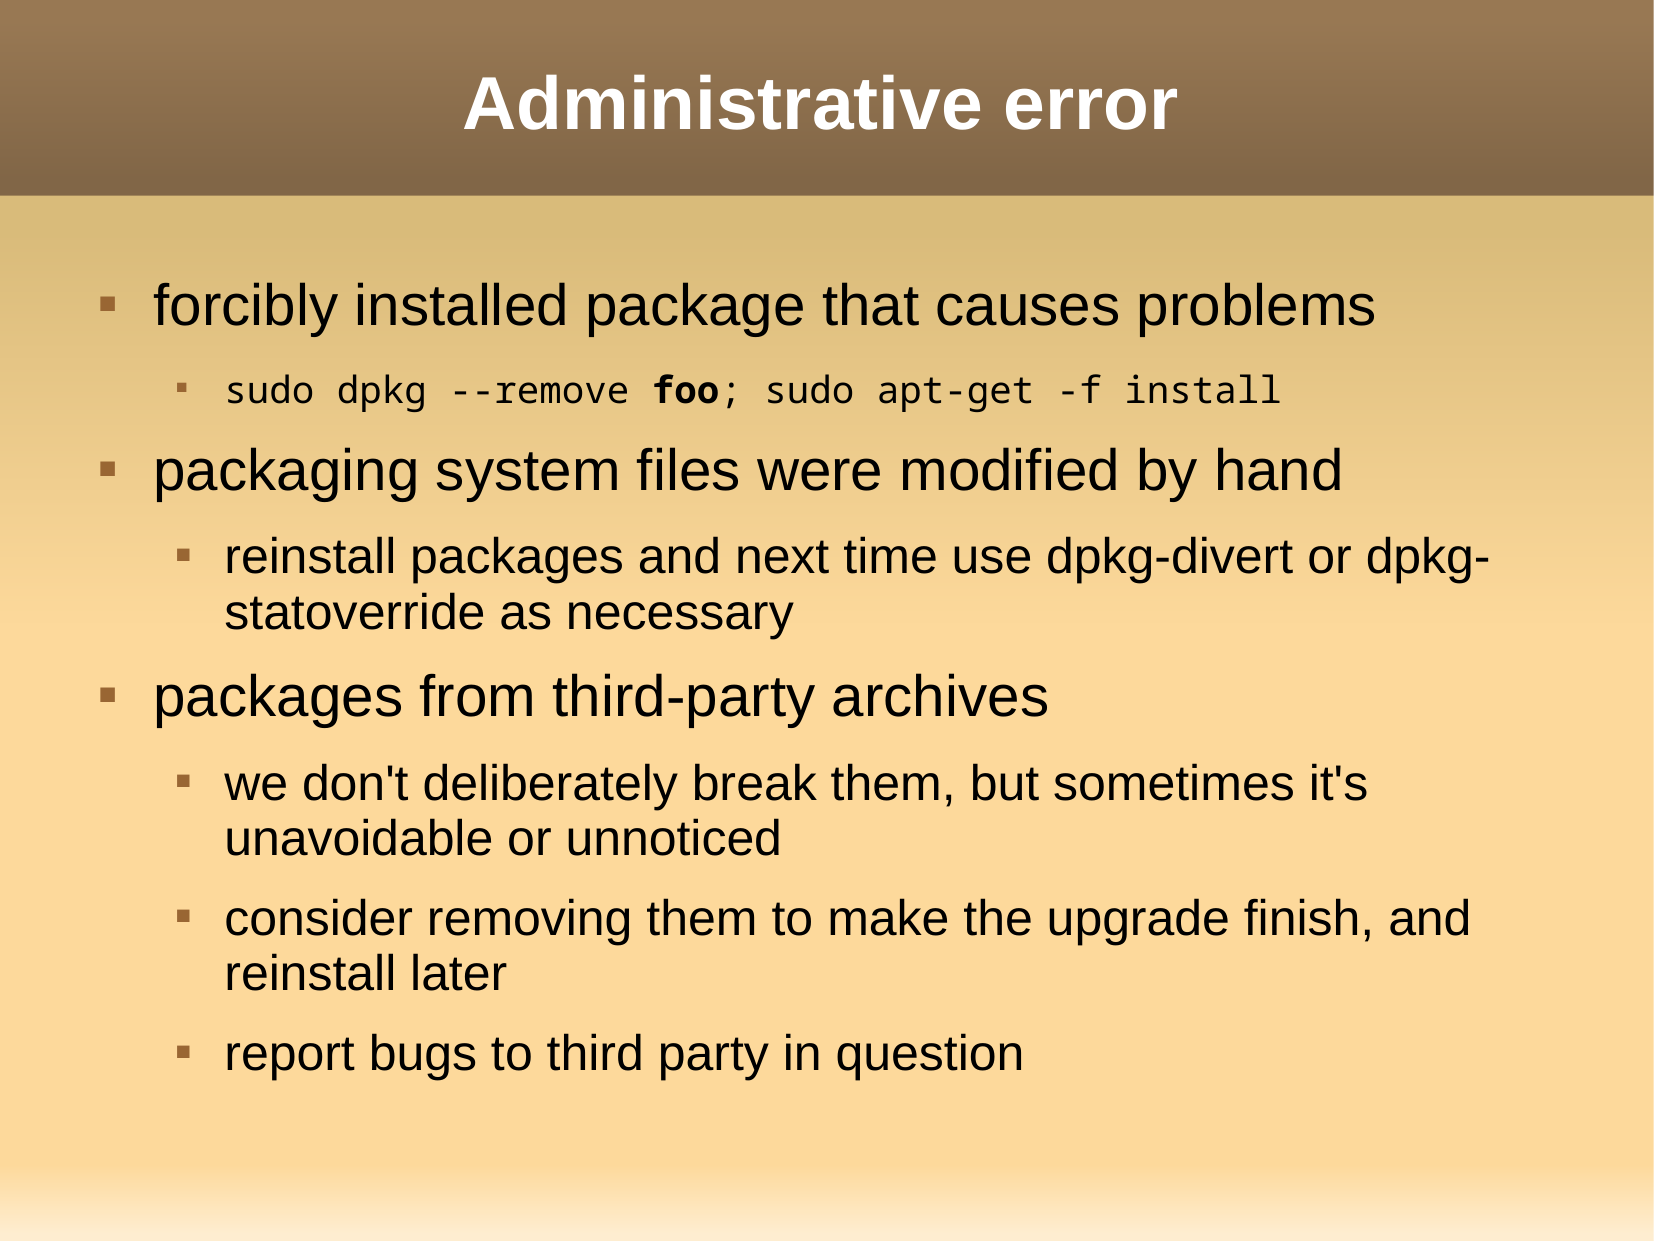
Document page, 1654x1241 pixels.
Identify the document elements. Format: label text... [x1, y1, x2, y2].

title Administrative error [76, 0, 1565, 208]
list forcibly installed package that causes problems sudo dpkg --remove foo; sudo apt-get -f install packaging system files were modified by hand reinstall packages and next time use dpkg-divert or dpkg-statoverride as necessary packages from third-party archives we don't deliberately break them, but sometimes it's unavoidable or unnoticed consider removing them to make the upgrade finish, and reinstall later report bugs to third party in question [82, 272, 1571, 1077]
picture [0, 0, 1654, 1241]
